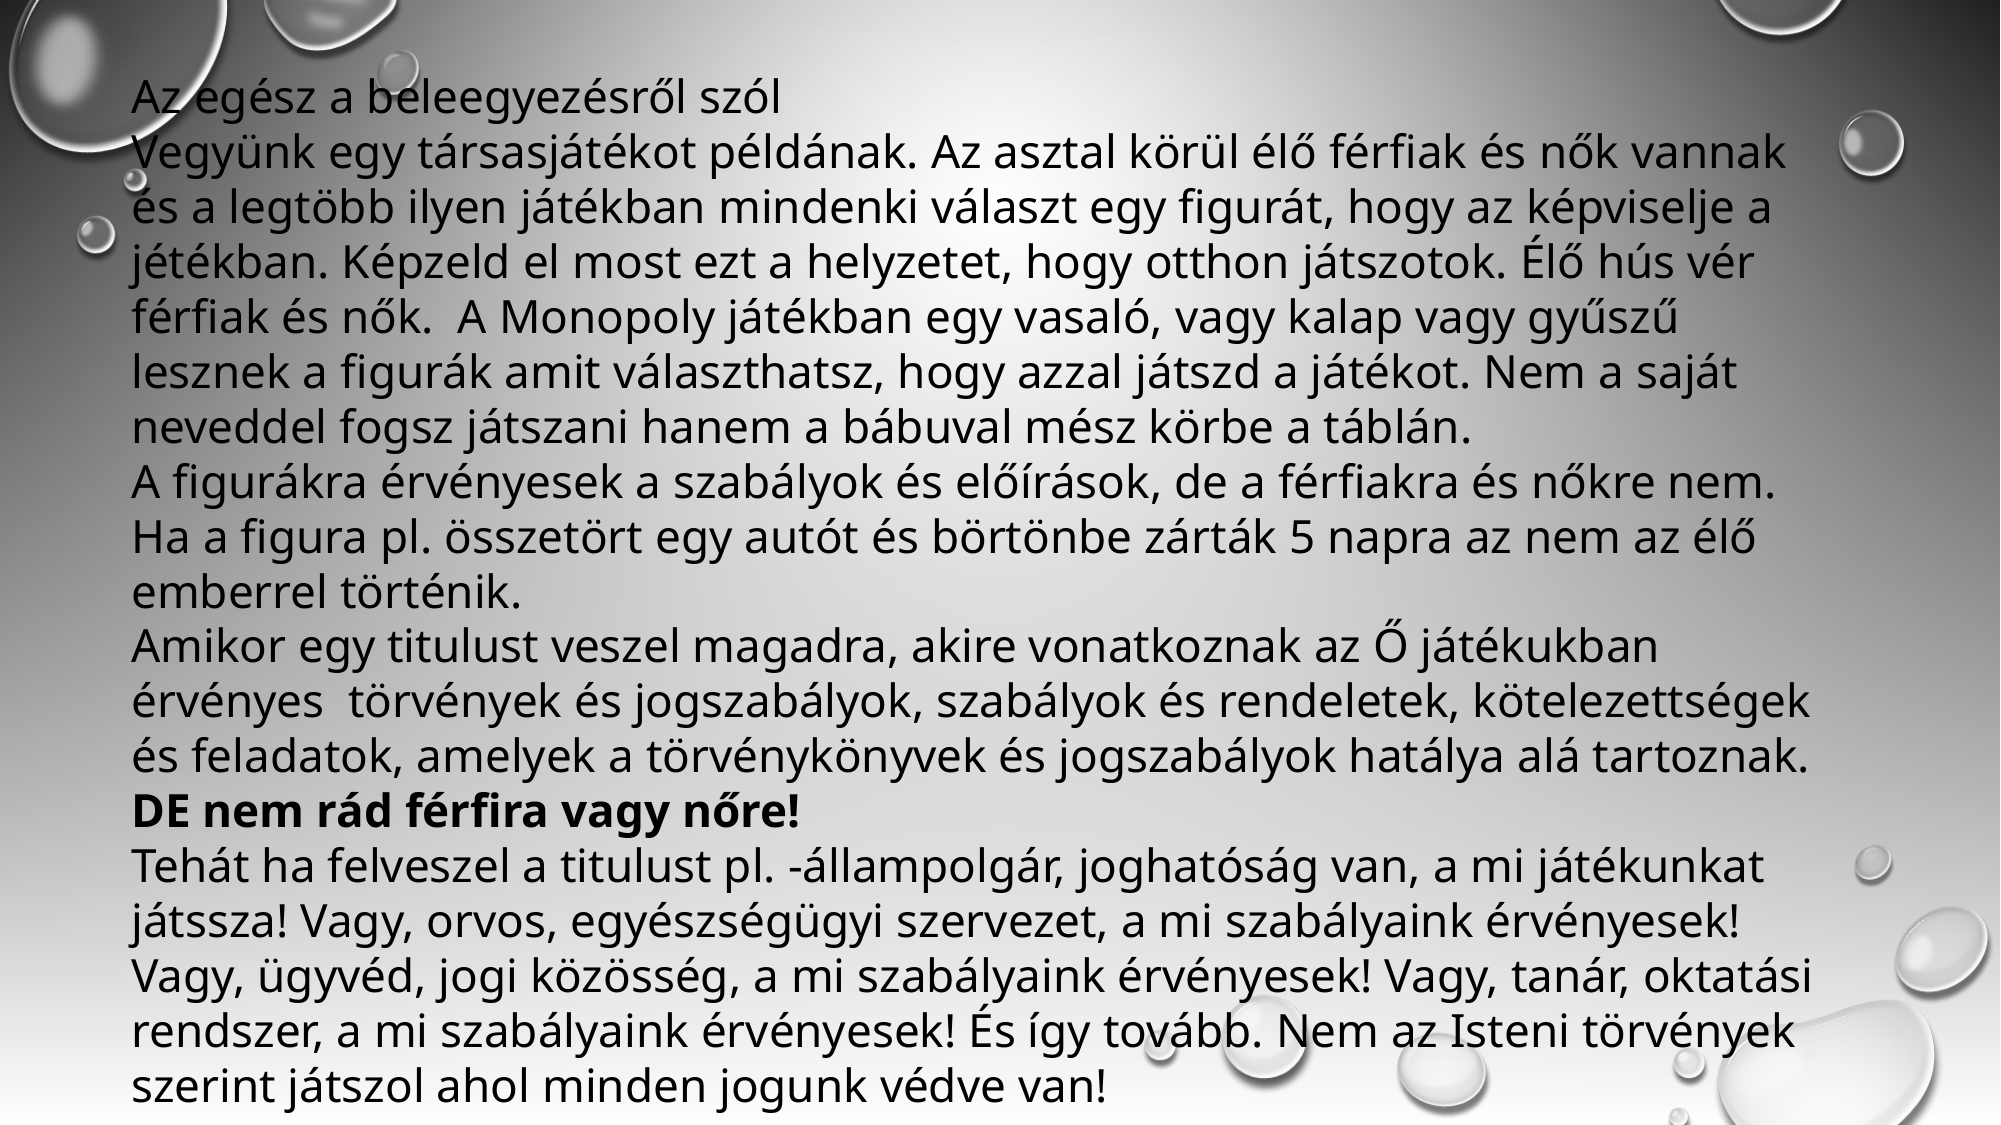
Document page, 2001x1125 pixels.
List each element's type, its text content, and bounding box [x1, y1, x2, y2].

text_box Az egész a beleegyezésről szól Vegyünk egy társasjátékot példának. Az asztal körül élő férfiak és nők vannak és a legtöbb ilyen játékban mindenki választ egy figurát, hogy az képviselje a jétékban. Képzeld el most ezt a helyzetet, hogy otthon játszotok. Élő hús vér férfiak és nők. A Monopoly játékban egy vasaló, vagy kalap vagy gyűszű lesznek a figurák amit választhatsz, hogy azzal játszd a játékot. Nem a saját neveddel fogsz játszani hanem a bábuval mész körbe a táblán. A figurákra érvényesek a szabályok és előírások, de a férfiakra és nőkre nem. Ha a figura pl. összetört egy autót és börtönbe zárták 5 napra az nem az élő emberrel történik. Amikor egy titulust veszel magadra, akire vonatkoznak az Ő játékukban érvényes törvények és jogszabályok, szabályok és rendeletek, kötelezettségek és feladatok, amelyek a törvénykönyvek és jogszabályok hatálya alá tartoznak. DE nem rád férfira vagy nőre! Tehát ha felveszel a titulust pl. -állampolgár, joghatóság van, a mi játékunkat játssza! Vagy, orvos, egyészségügyi szervezet, a mi szabályaink érvényesek! Vagy, ügyvéd, jogi közösség, a mi szabályaink érvényesek! Vagy, tanár, oktatási rendszer, a mi szabályaink érvényesek! És így tovább. Nem az Isteni törvények szerint játszol ahol minden jogunk védve van! [116, 60, 1852, 1120]
picture [0, 0, 2000, 1125]
